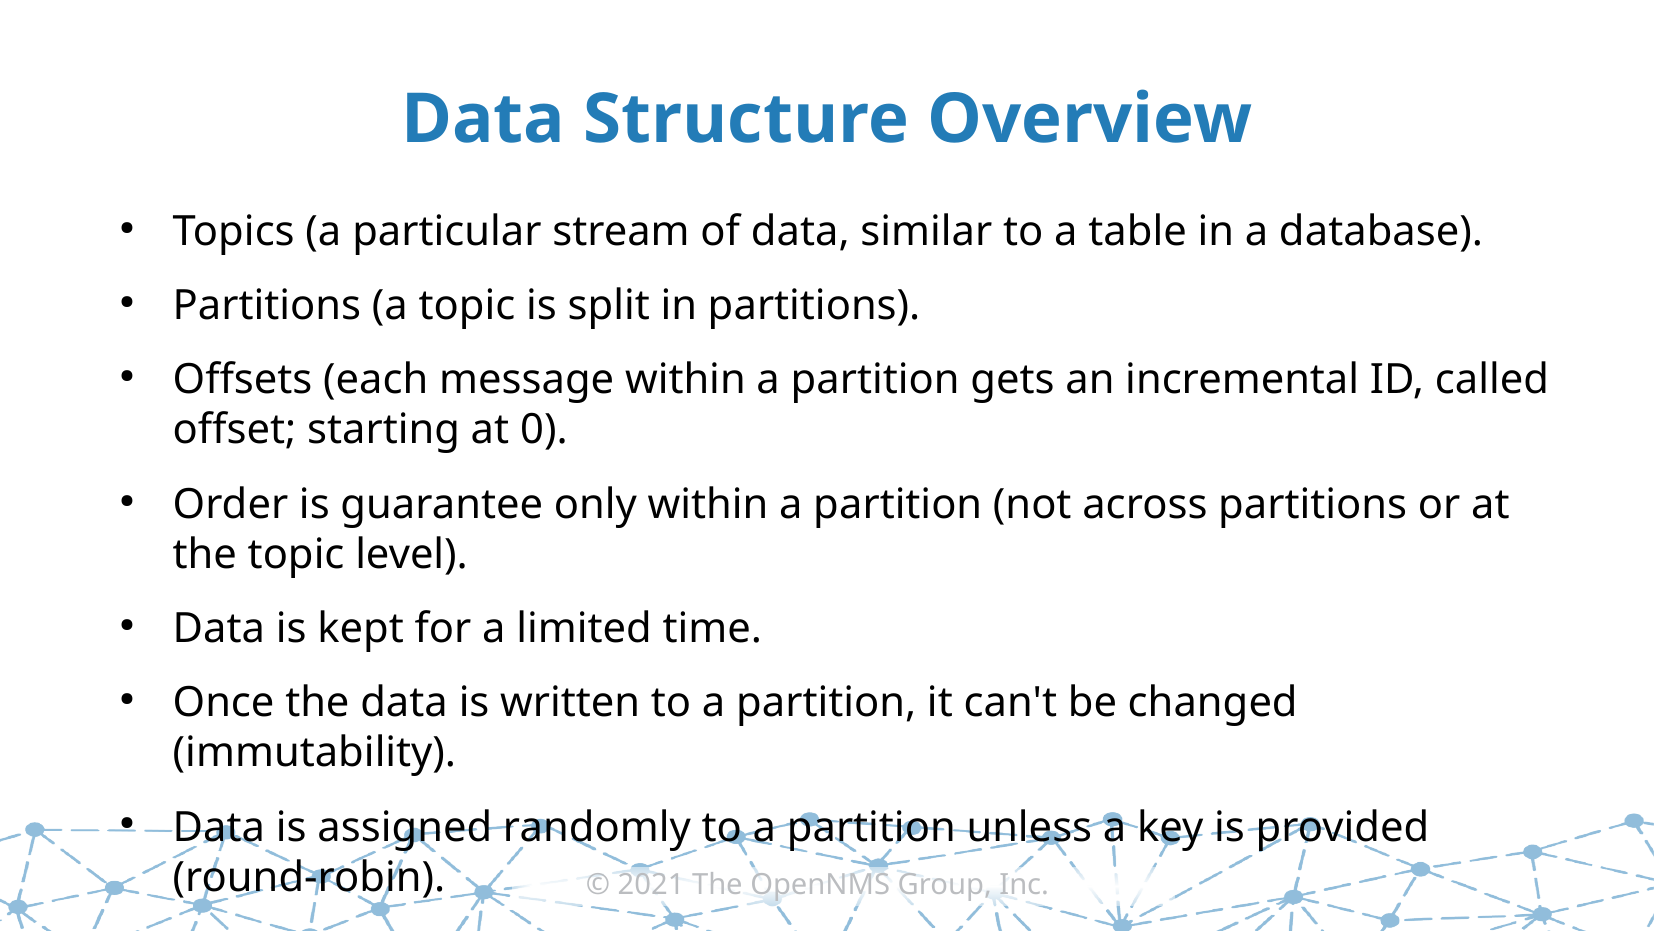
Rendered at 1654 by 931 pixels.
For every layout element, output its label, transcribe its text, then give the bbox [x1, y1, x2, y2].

title Data Structure Overview [156, 111, 1498, 119]
list Topics (a particular stream of data, similar to a table in a database). Partitions (a topic is split in partitions). Offsets (each message within a partition gets an incremental ID, called offset; starting at 0). Order is guarantee only within a partition (not across partitions or at the topic level). Data is kept for a limited time. Once the data is written to a partition, it can't be changed (immutability). Data is assigned randomly to a partition unless a key is provided (round-robin). [374, 484, 1288, 523]
